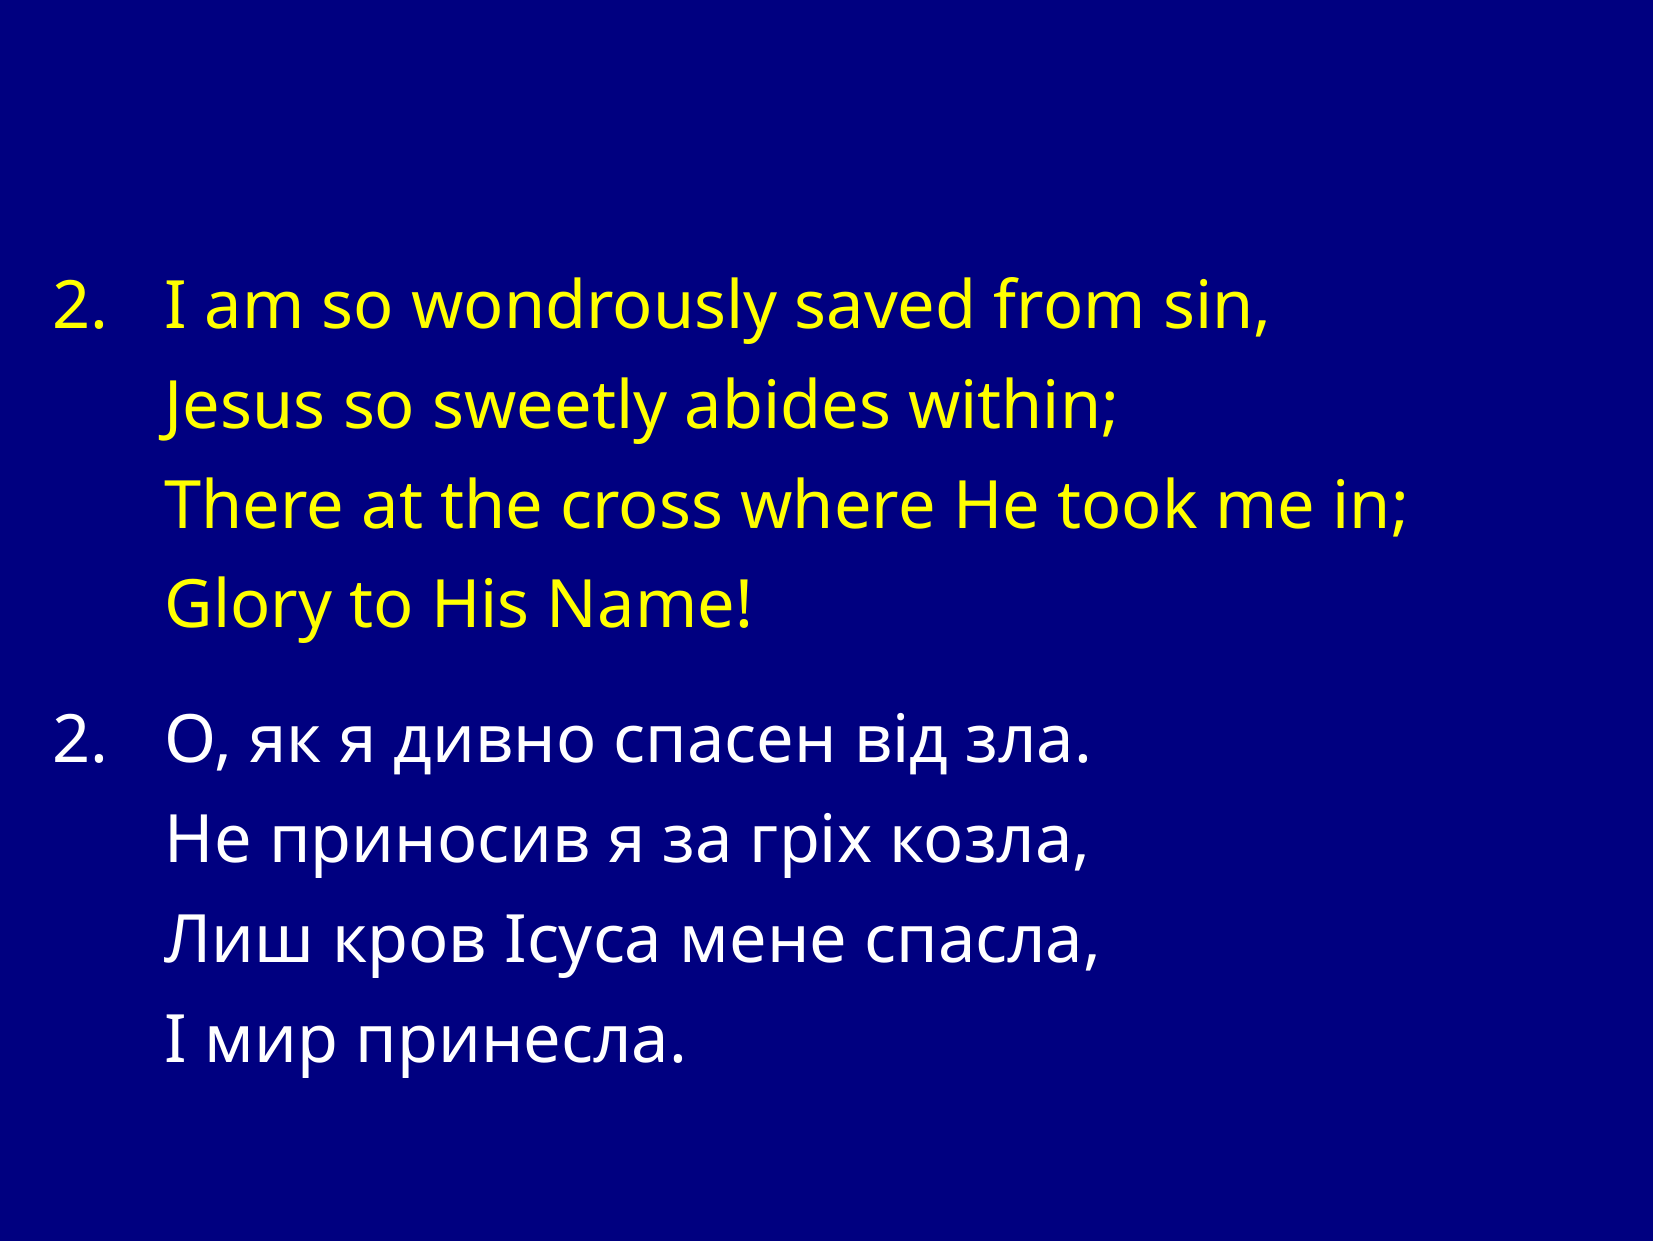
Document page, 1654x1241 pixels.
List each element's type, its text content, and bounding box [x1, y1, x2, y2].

text_box 2. I am so wondrously saved from sin, Jesus so sweetly abides within; There at the cross where He took me in; Glory to His Name! [37, 150, 1651, 638]
text_box 2. О, як я дивно спасен від зла. Не приносив я за гріх козла, Лиш кров Ісуса мене спасла, І мир принесла. [37, 675, 1576, 1163]
